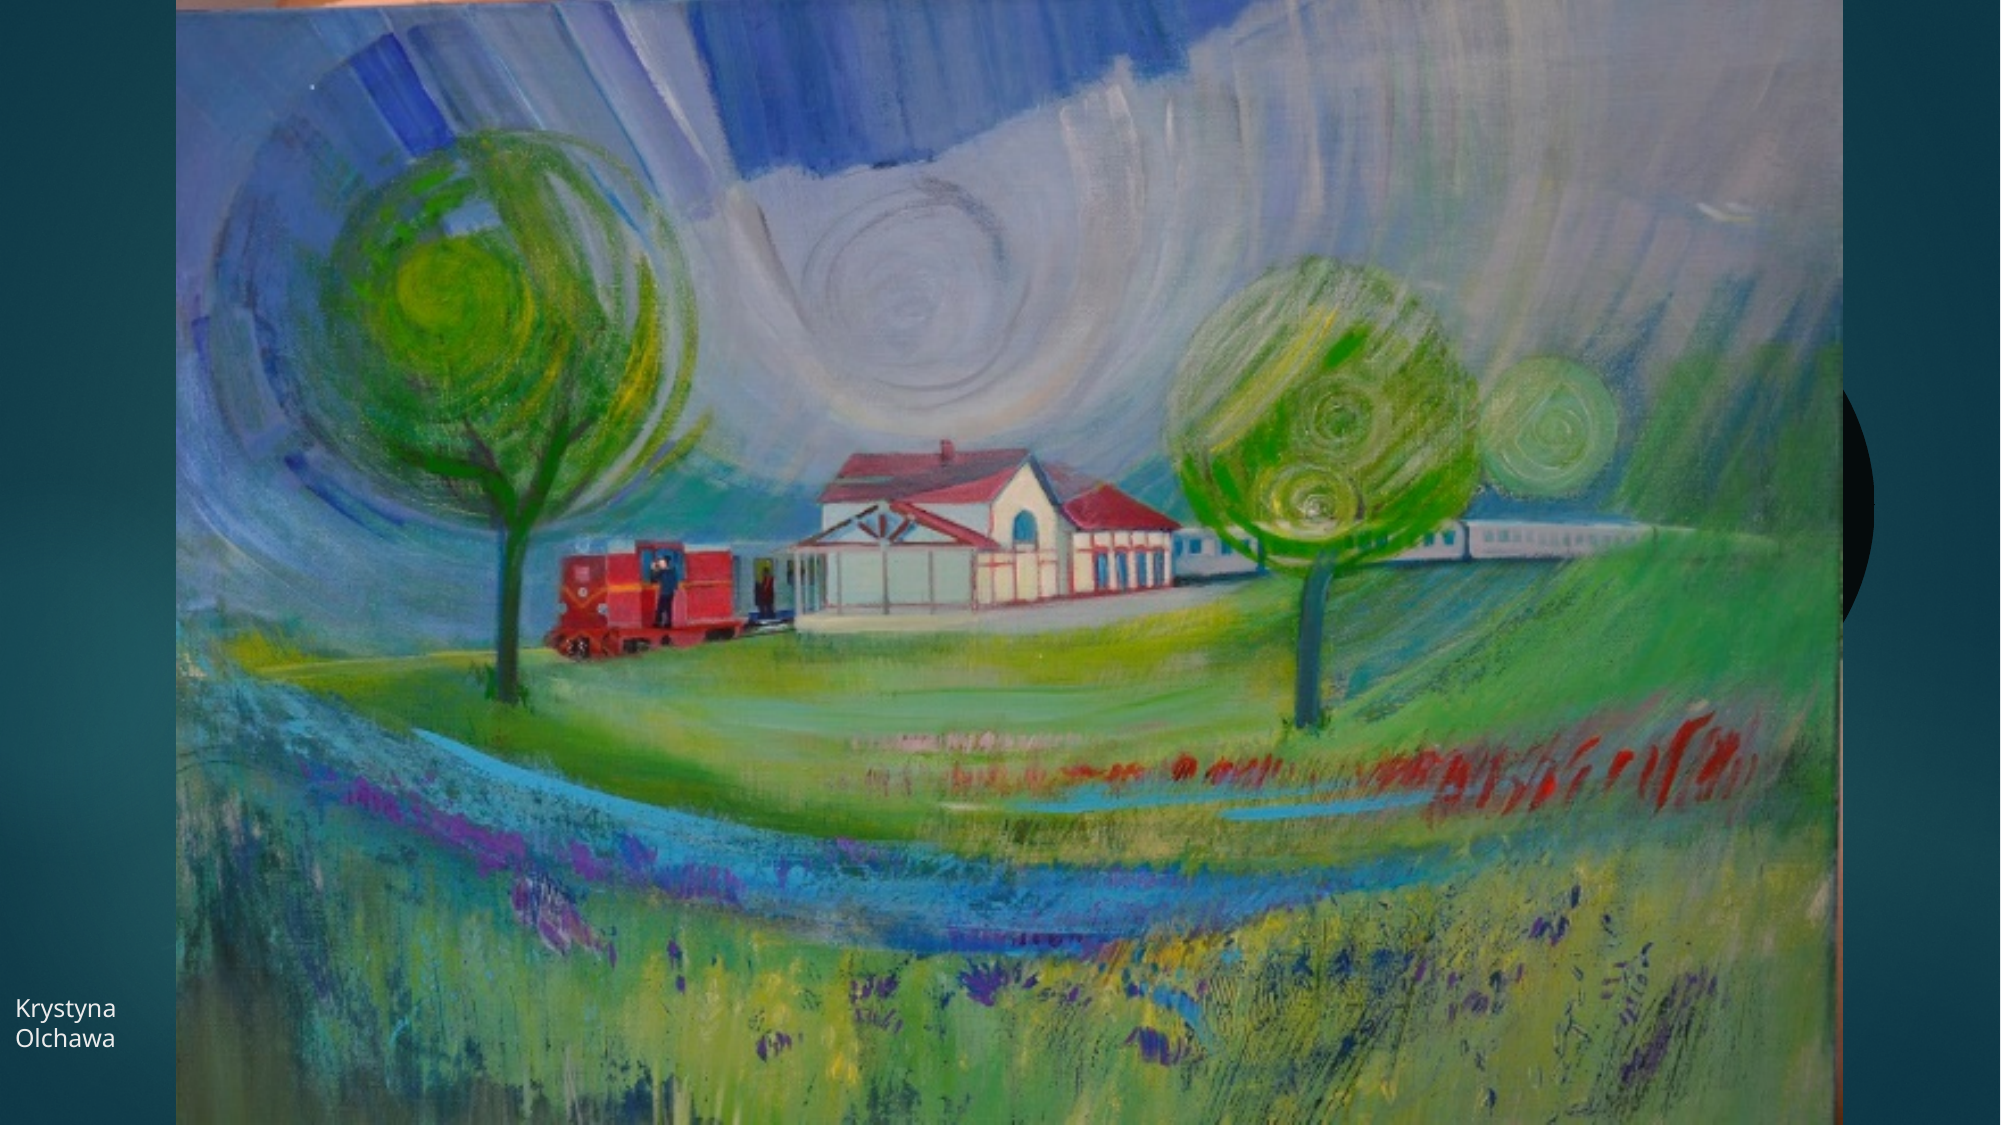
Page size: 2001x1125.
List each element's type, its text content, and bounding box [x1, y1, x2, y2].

picture [176, 0, 1843, 1125]
title Krystyna Olchawa [0, 895, 157, 1125]
